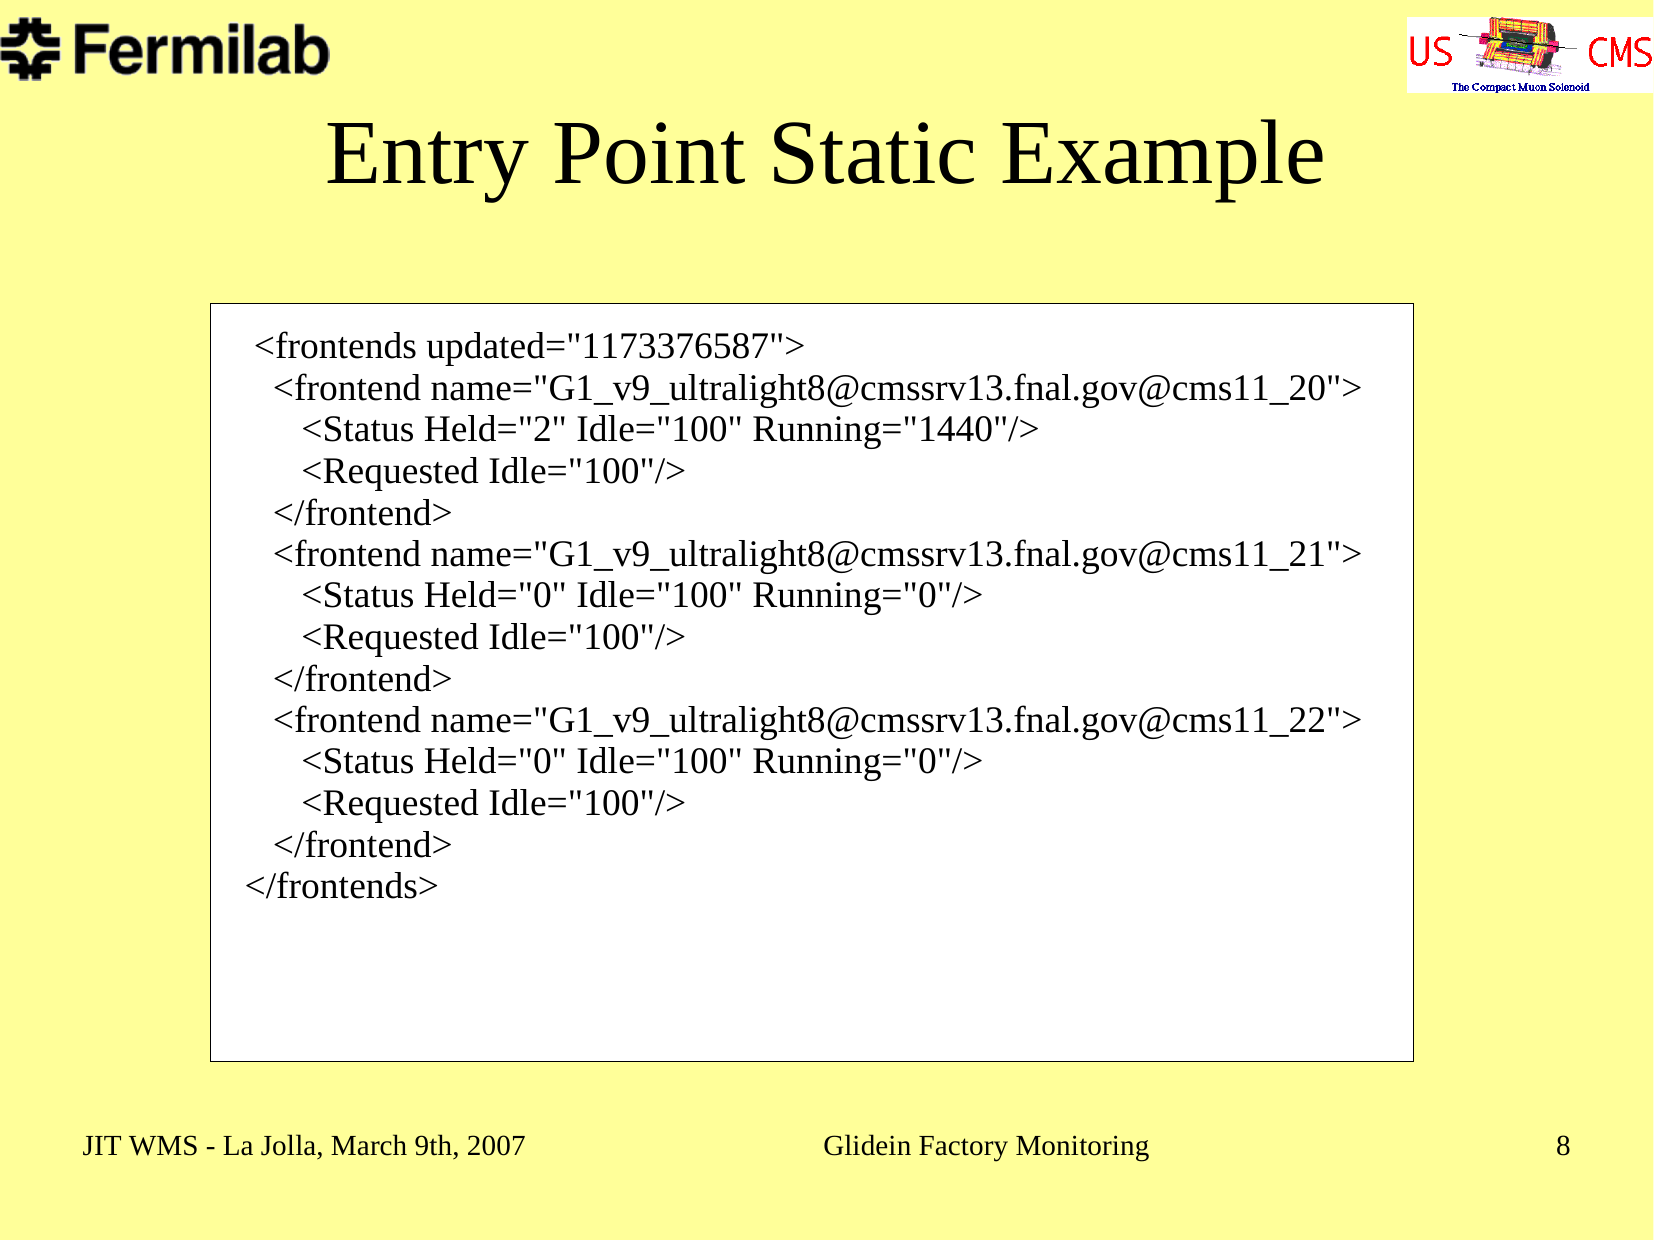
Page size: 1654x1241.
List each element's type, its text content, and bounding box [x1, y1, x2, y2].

text_box <frontends updated="1173376587"> <frontend name="G1_v9_ultralight8@cmssrv13.fnal.gov@cms11_20"> <Status Held="2" Idle="100" Running="1440"/> <Requested Idle="100"/> </frontend> <frontend name="G1_v9_ultralight8@cmssrv13.fnal.gov@cms11_21"> <Status Held="0" Idle="100" Running="0"/> <Requested Idle="100"/> </frontend> <frontend name="G1_v9_ultralight8@cmssrv13.fnal.gov@cms11_22"> <Status Held="0" Idle="100" Running="0"/> <Requested Idle="100"/> </frontend> </frontends> [229, 318, 1381, 1114]
title Entry Point Static Example [82, 49, 1571, 257]
picture [0, 17, 330, 81]
text_box [452, 575, 502, 695]
picture [1407, 17, 1654, 93]
text_box [210, 303, 1414, 1062]
